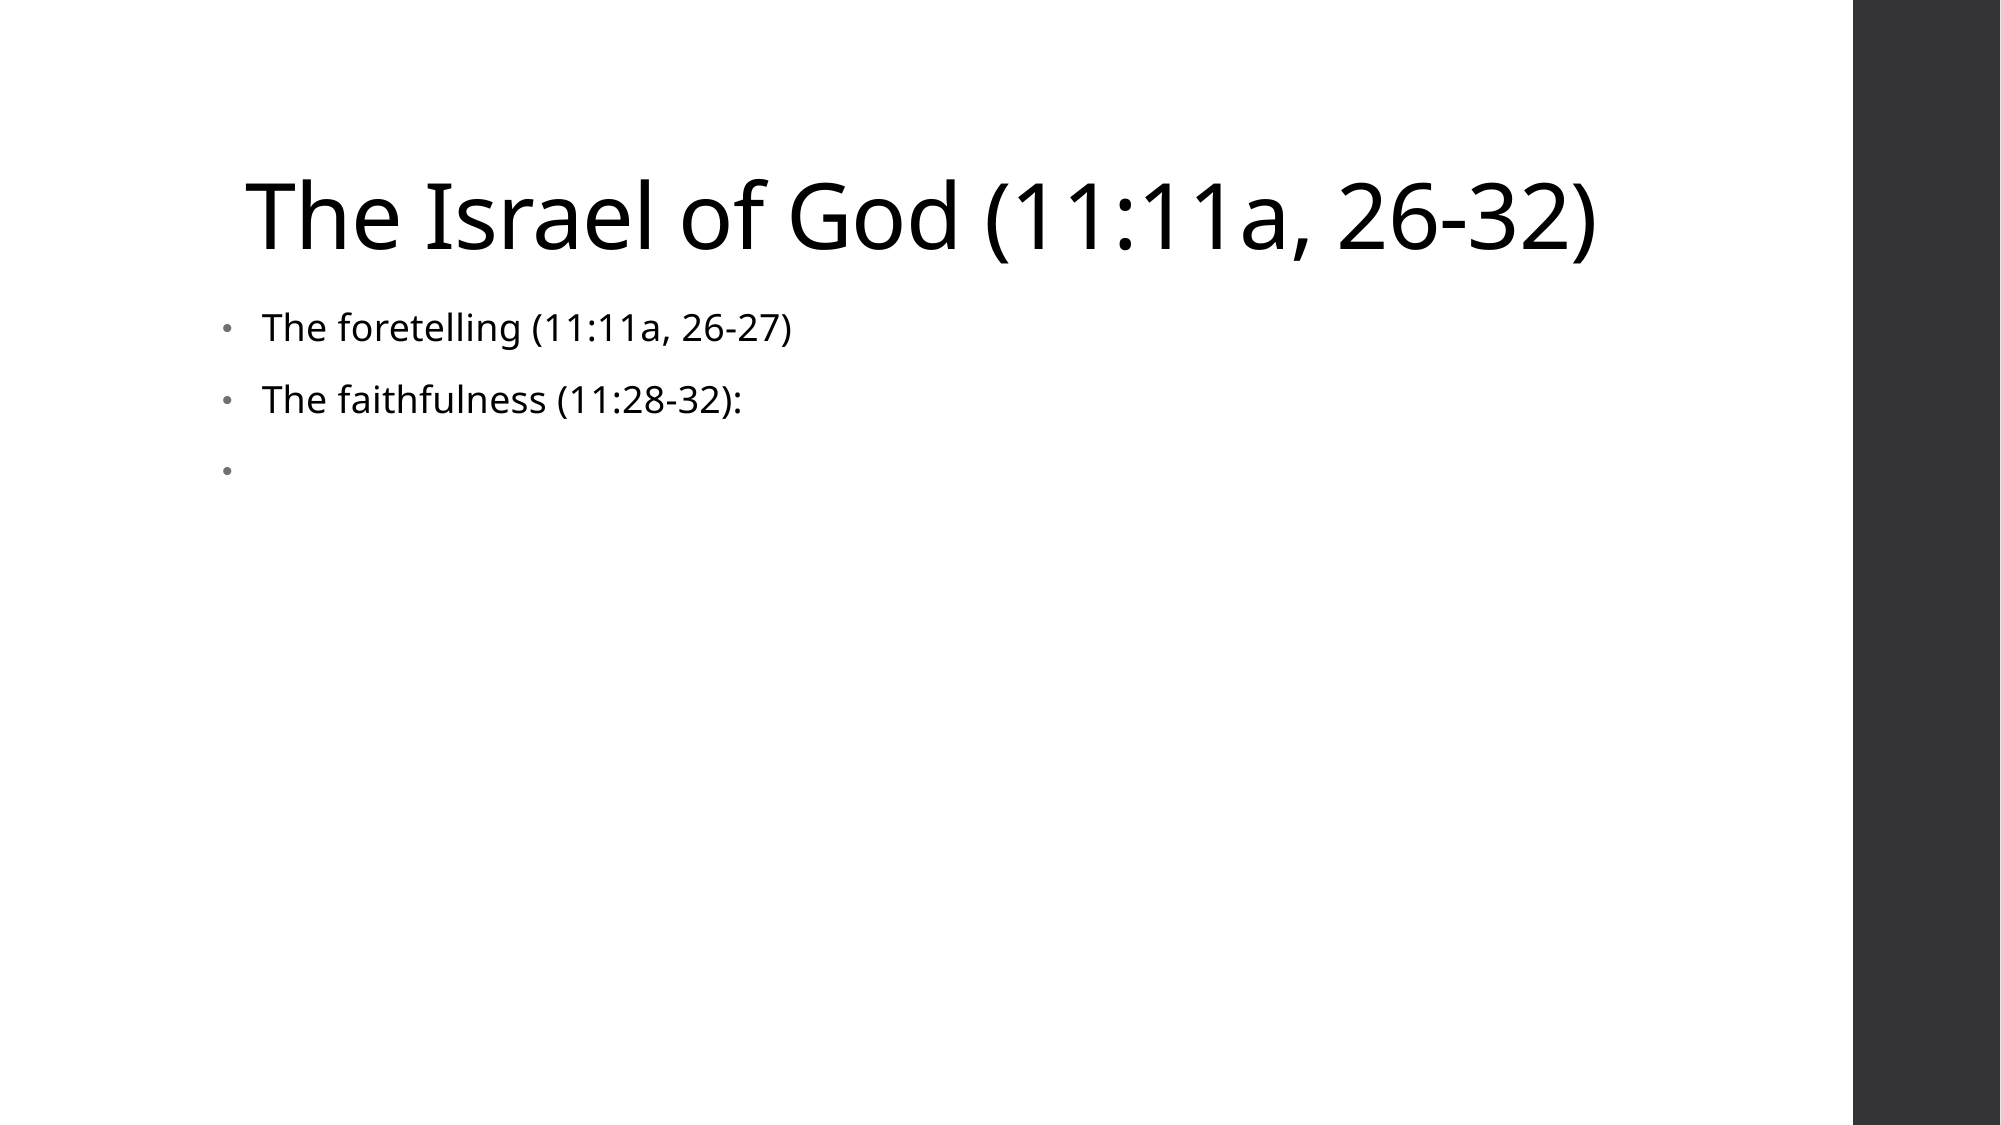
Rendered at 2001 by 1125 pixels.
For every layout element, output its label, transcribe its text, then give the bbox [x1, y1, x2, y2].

list The foretelling (11:11a, 26-27) The faithfulness (11:28-32): [206, 299, 1617, 1014]
title The Israel of God (11:11a, 26-32) [206, 60, 1797, 278]
